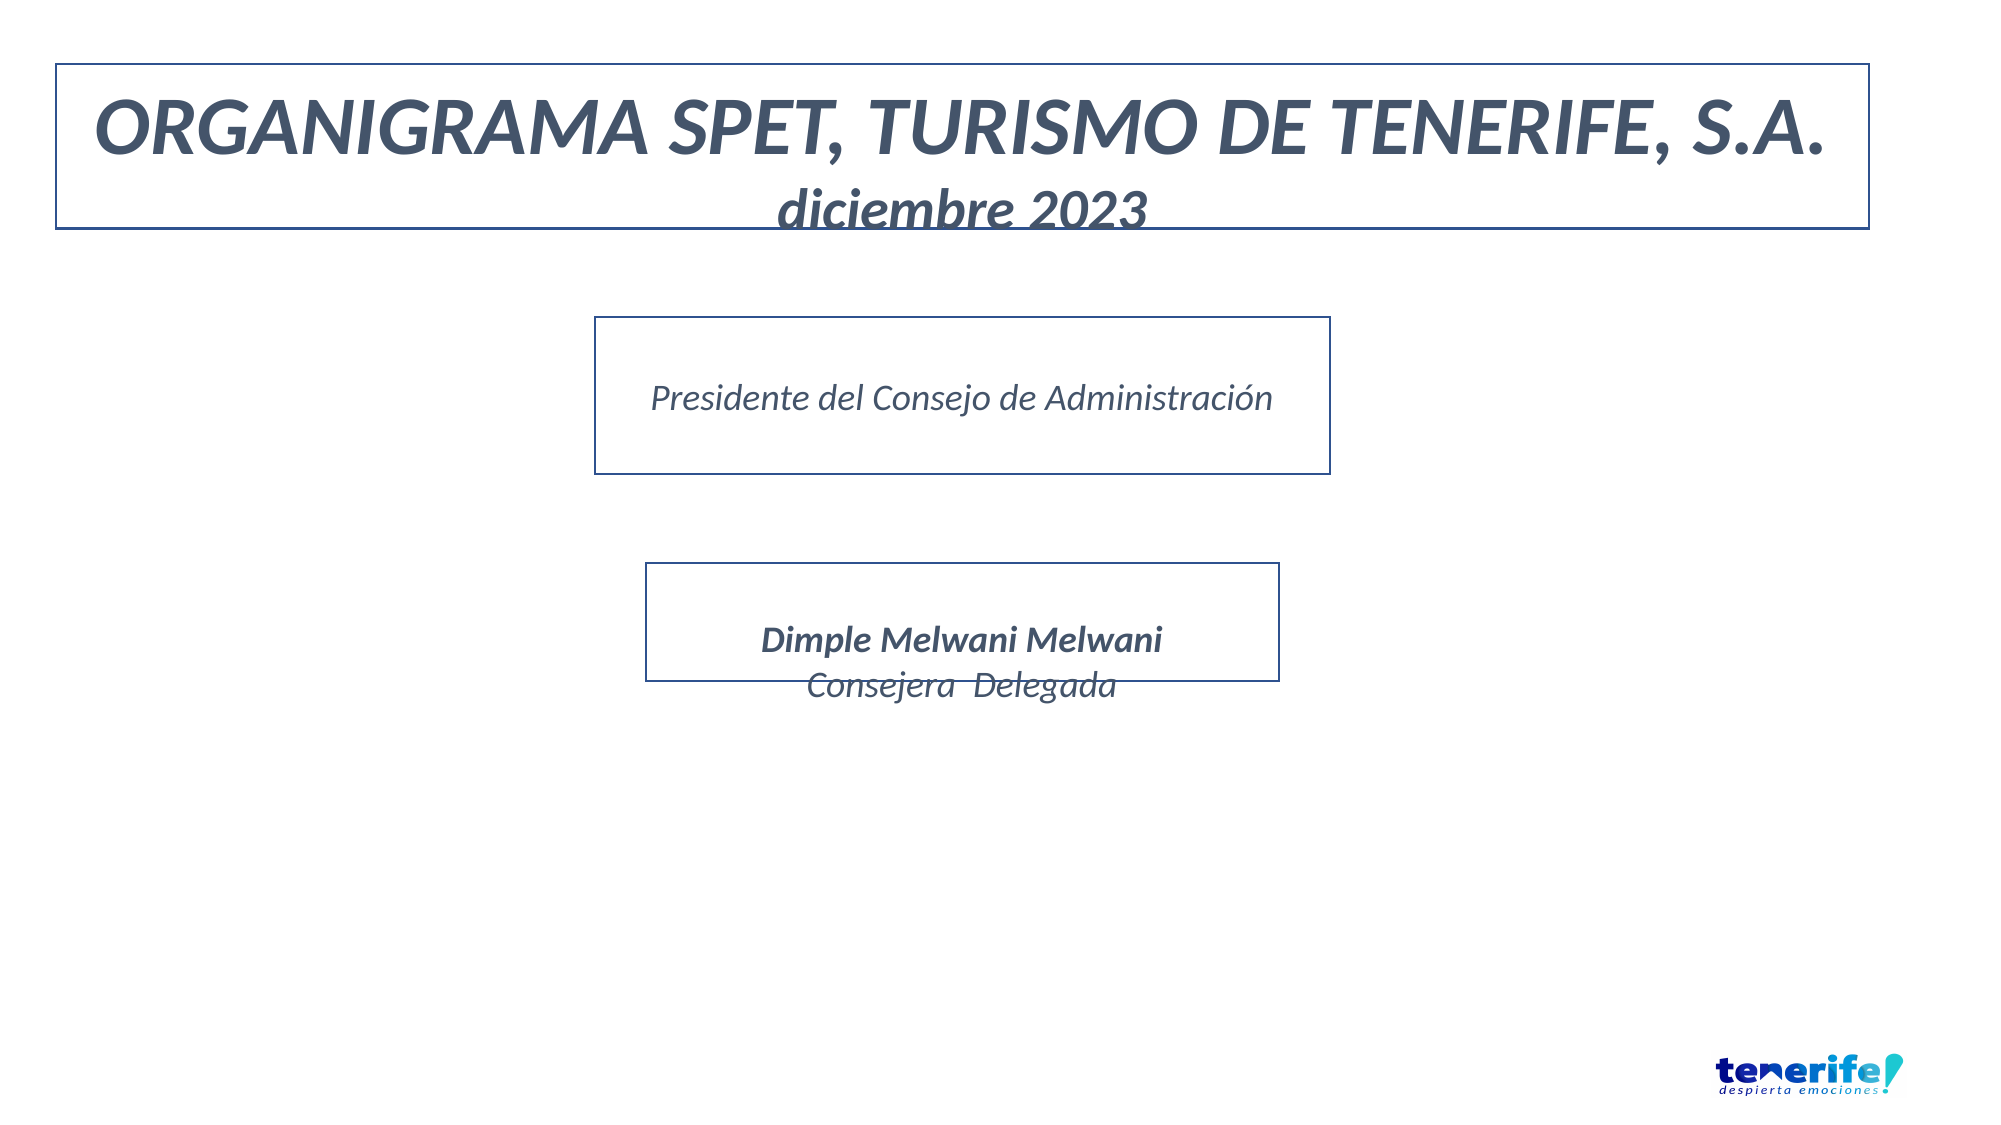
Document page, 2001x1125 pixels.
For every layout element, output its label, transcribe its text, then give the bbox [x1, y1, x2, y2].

picture [1711, 1050, 1907, 1098]
text_box ORGANIGRAMA SPET, TURISMO DE TENERIFE, S.A. diciembre 2023 [56, 64, 1869, 228]
text_box Dimple Melwani Melwani Consejera Delegada [646, 563, 1279, 681]
text_box Presidente del Consejo de Administración [595, 317, 1330, 474]
